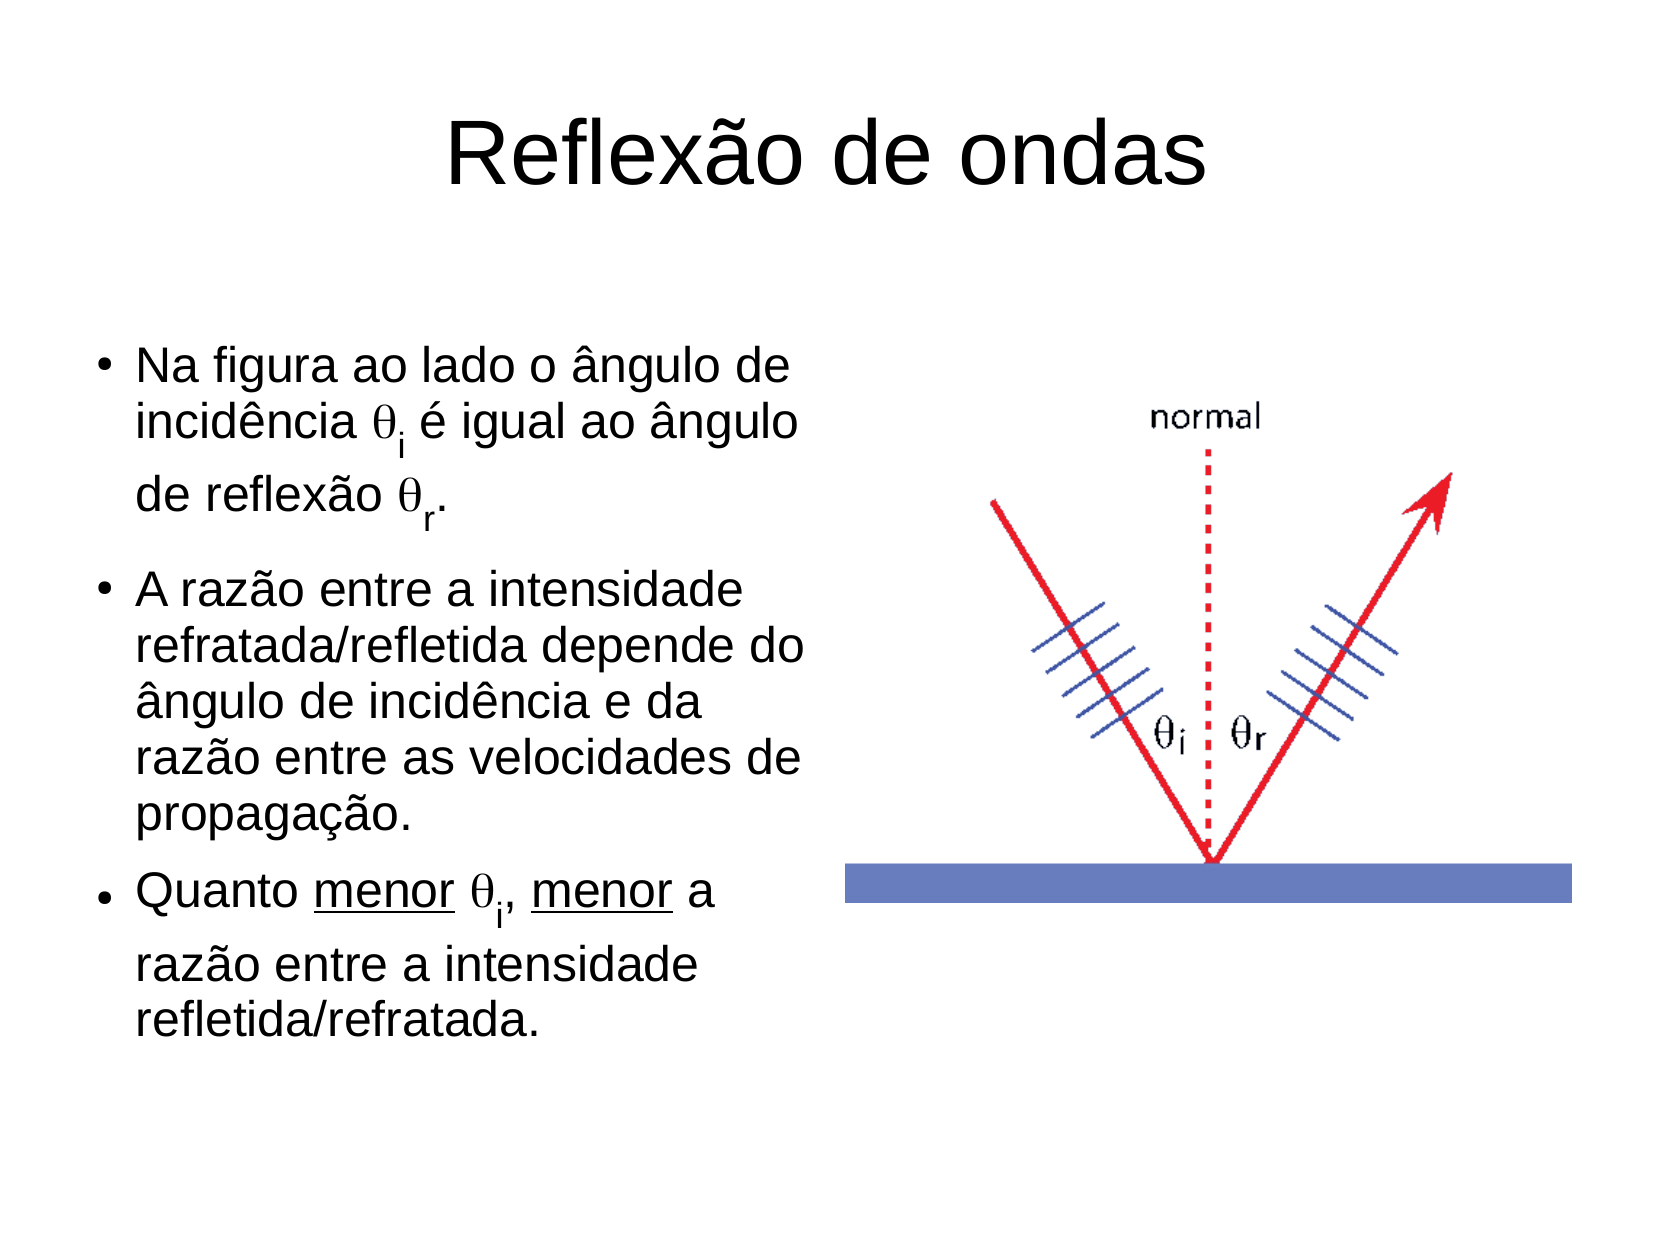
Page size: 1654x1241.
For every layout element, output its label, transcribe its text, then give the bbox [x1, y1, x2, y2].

picture [845, 397, 1572, 903]
list Na figura ao lado o ângulo de incidência qi é igual ao ângulo de reflexão qr. A razão entre a intensidade refratada/refletida depende do ângulo de incidência e da razão entre as velocidades de propagação. Quanto menor qi, menor a razão entre a intensidade refletida/refratada. [82, 337, 809, 1057]
title Reflexão de ondas [82, 49, 1571, 257]
